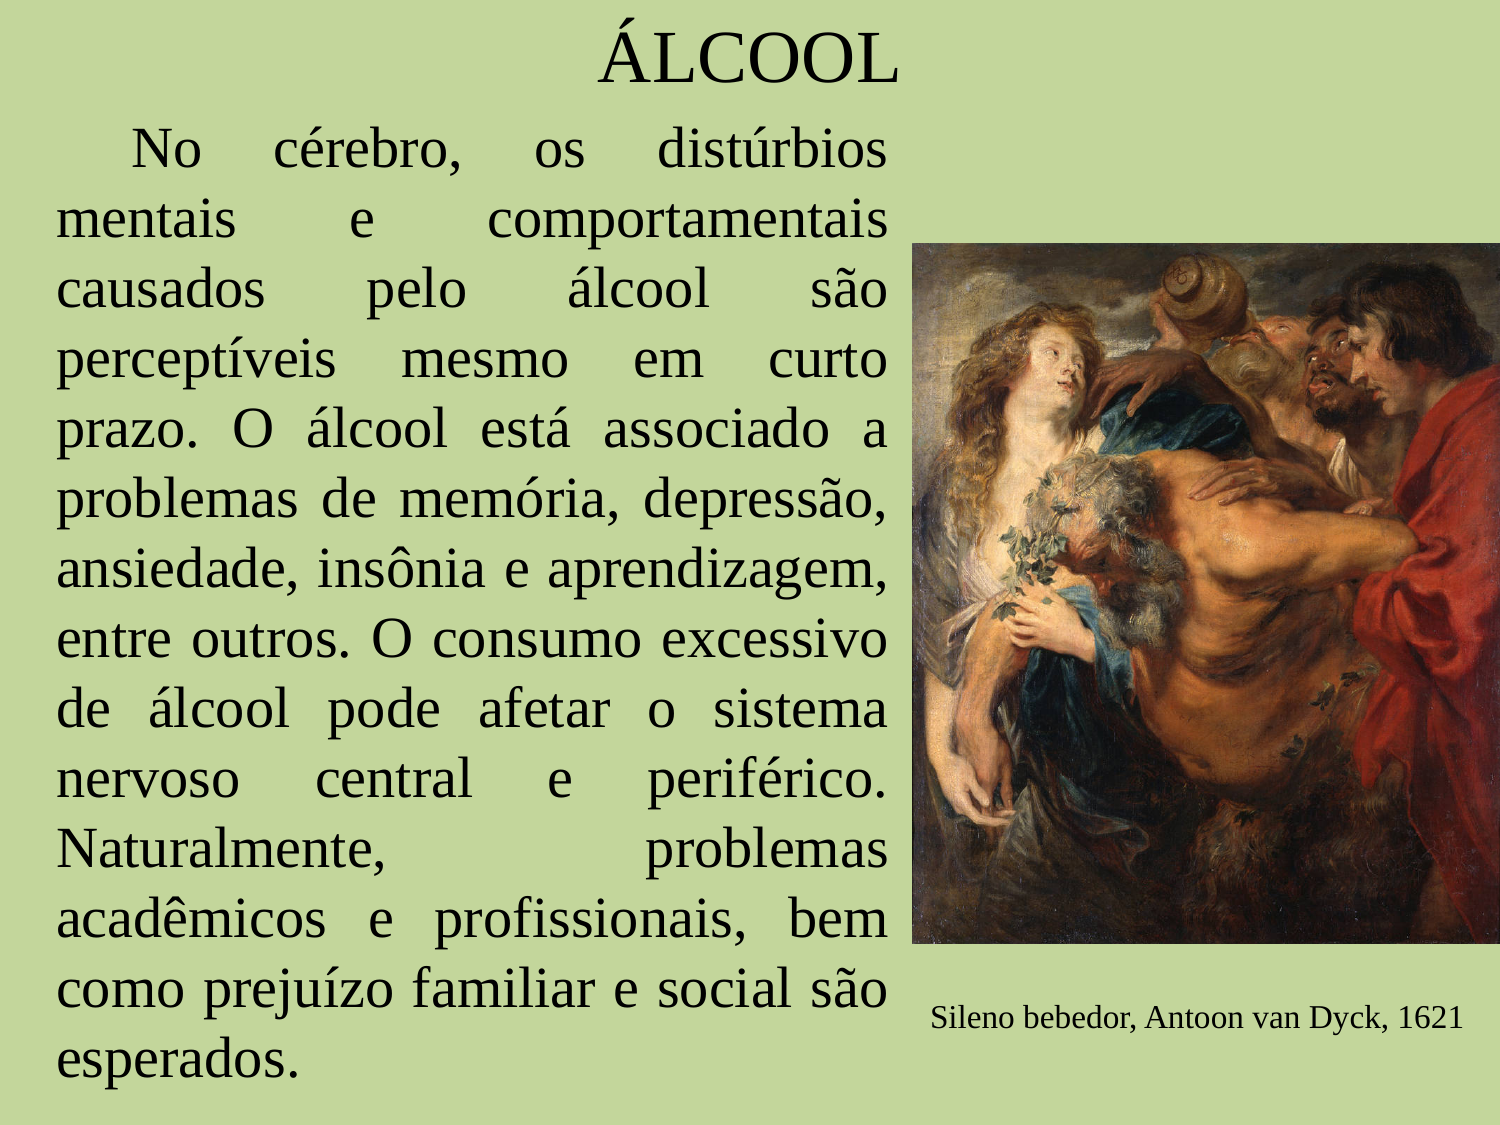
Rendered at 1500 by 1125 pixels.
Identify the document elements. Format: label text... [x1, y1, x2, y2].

picture [912, 243, 1500, 944]
text_box ÁLCOOL [53, 0, 1447, 105]
text_box Sileno bebedor, Antoon van Dyck, 1621 [915, 987, 1500, 1043]
text_box No cérebro, os distúrbios mentais e comportamentais causados pelo álcool são perceptíveis mesmo em curto prazo. O álcool está associado a problemas de memória, depressão, ansiedade, insônia e aprendizagem, entre outros. O consumo excessivo de álcool pode afetar o sistema nervoso central e periférico. Naturalmente, problemas acadêmicos e profissionais, bem como prejuízo familiar e social são esperados. [41, 101, 904, 1097]
